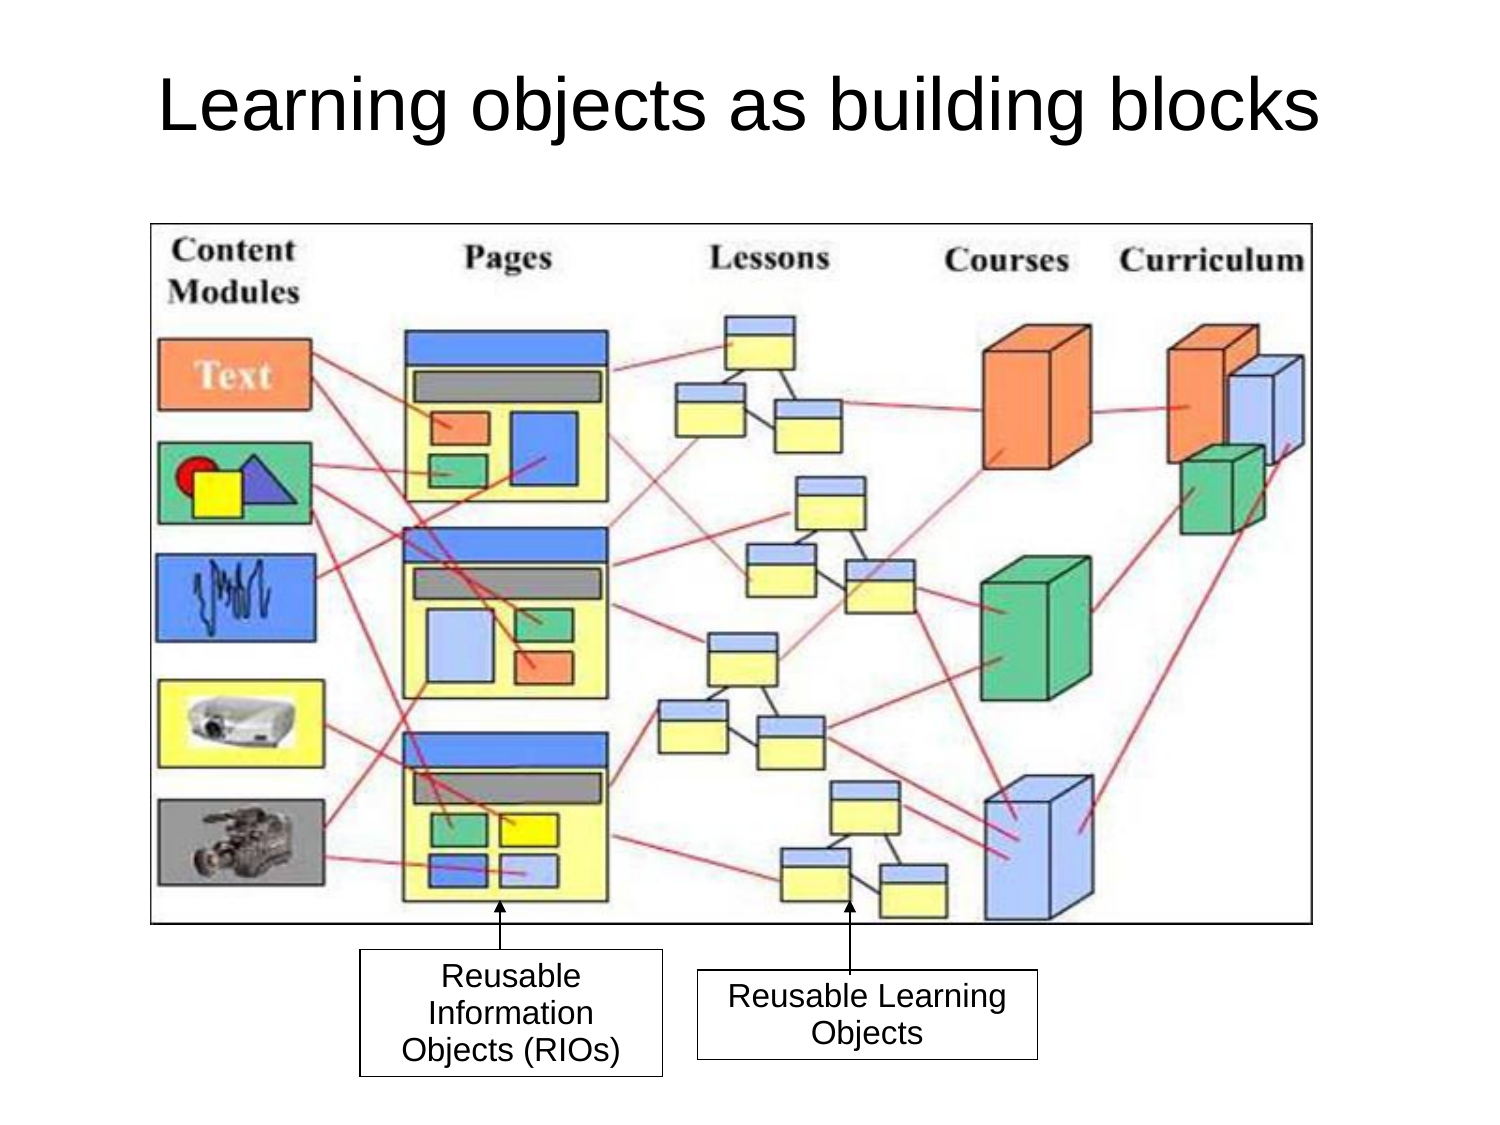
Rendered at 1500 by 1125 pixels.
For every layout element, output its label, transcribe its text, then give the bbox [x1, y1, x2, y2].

title Learning objects as building blocks [75, 27, 1426, 183]
text_box Reusable Information Objects (RIOs) [359, 949, 663, 1077]
picture [150, 223, 1313, 925]
text_box Reusable Learning Objects [697, 969, 1038, 1060]
